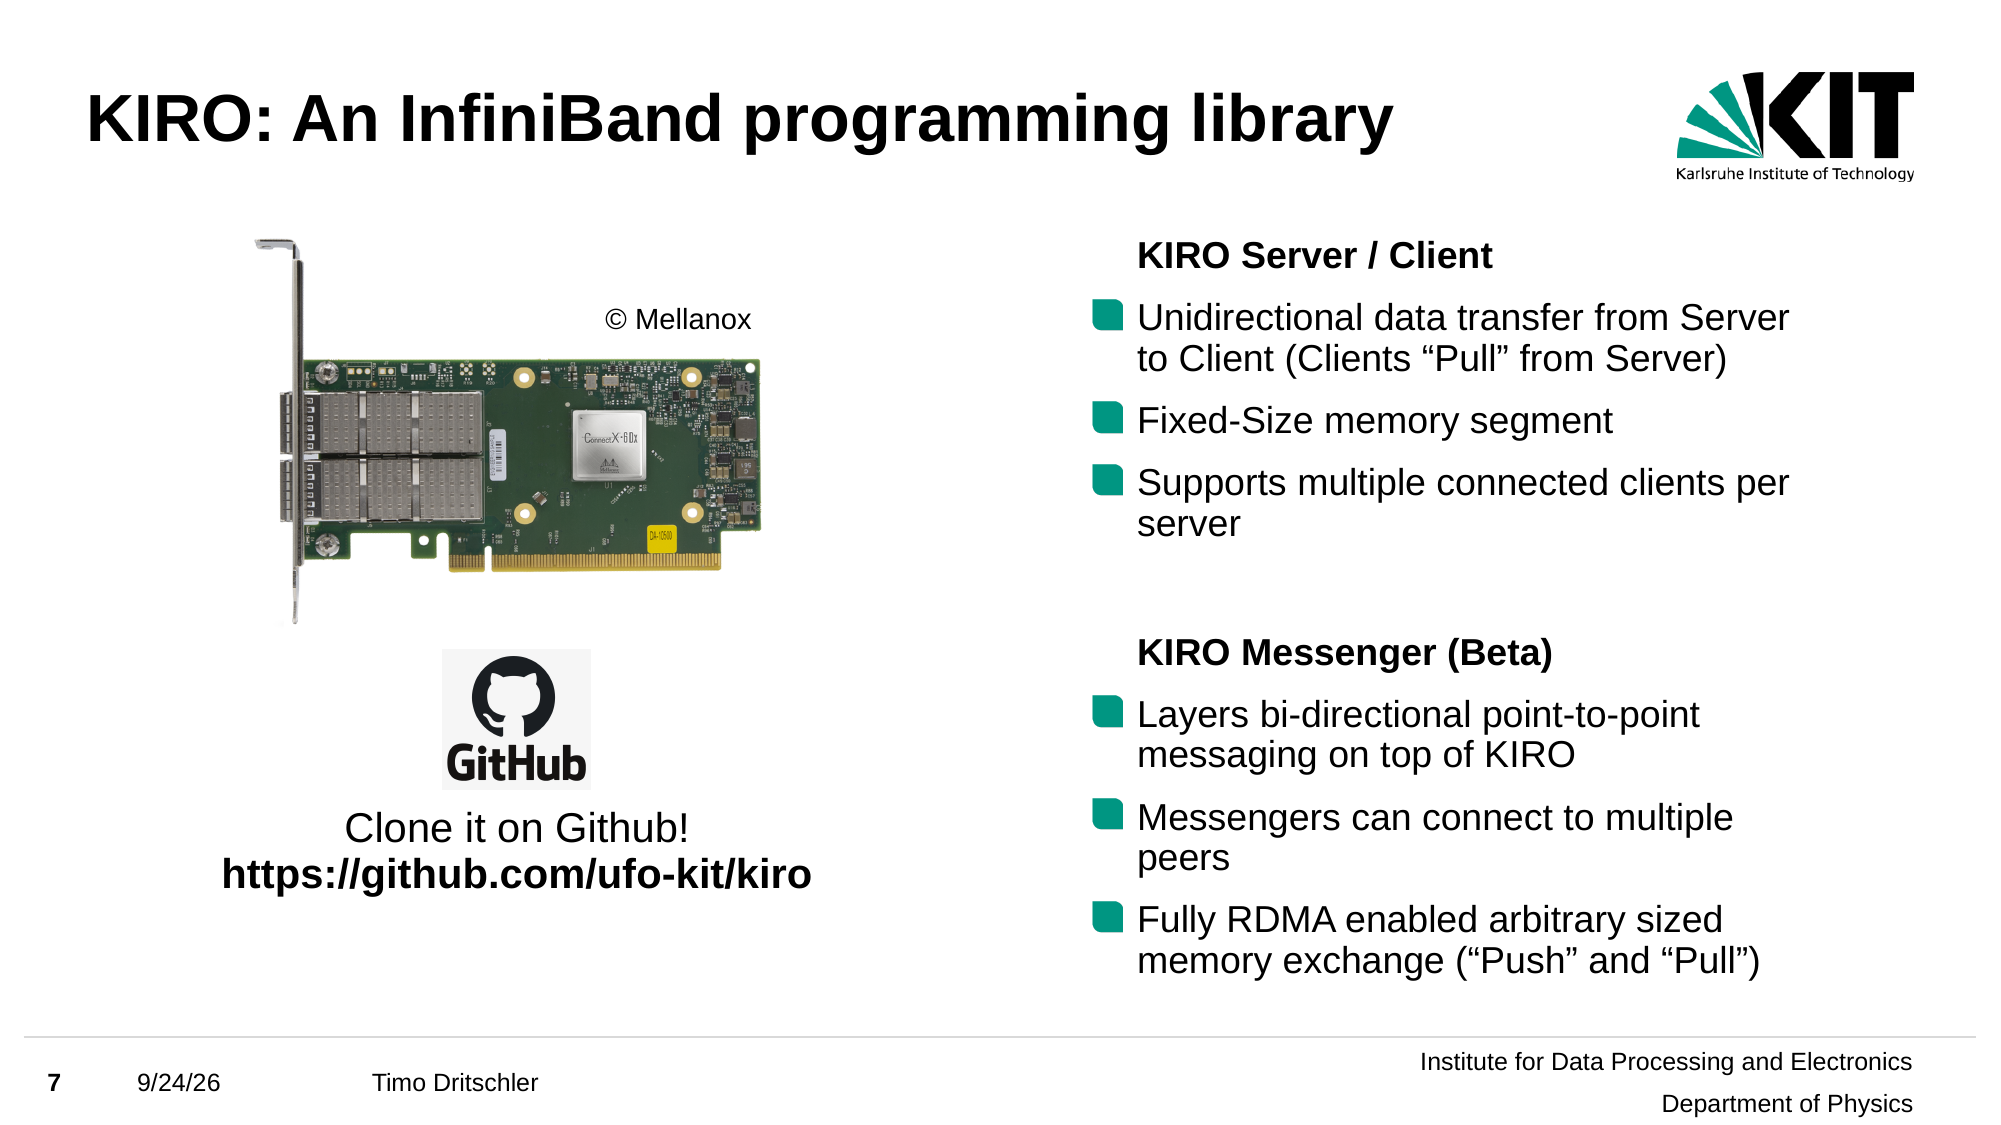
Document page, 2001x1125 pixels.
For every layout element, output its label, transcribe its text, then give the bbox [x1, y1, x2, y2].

slide_number 3/10/21 [137, 1038, 362, 1125]
text_box © Mellanox [590, 295, 768, 356]
text_box Clone it on Github! https://github.com/ufo-kit/kiro [206, 797, 857, 952]
title KIRO: An InfiniBand programming library [86, 29, 1589, 156]
slide_number <number> [47, 1038, 119, 1125]
picture [1677, 72, 1914, 182]
list KIRO Server / Client Unidirectional data transfer from Server to Client (Clients “Pull” from Server) Fixed-Size memory segment Supports multiple connected clients per server KIRO Messenger (Beta) Layers bi-directional point-to-point messaging on top of KIRO Messengers can connect to multiple peers Fully RDMA enabled arbitrary sized memory exchange (“Push” and “Pull”) [1092, 236, 1803, 973]
picture [236, 206, 798, 790]
